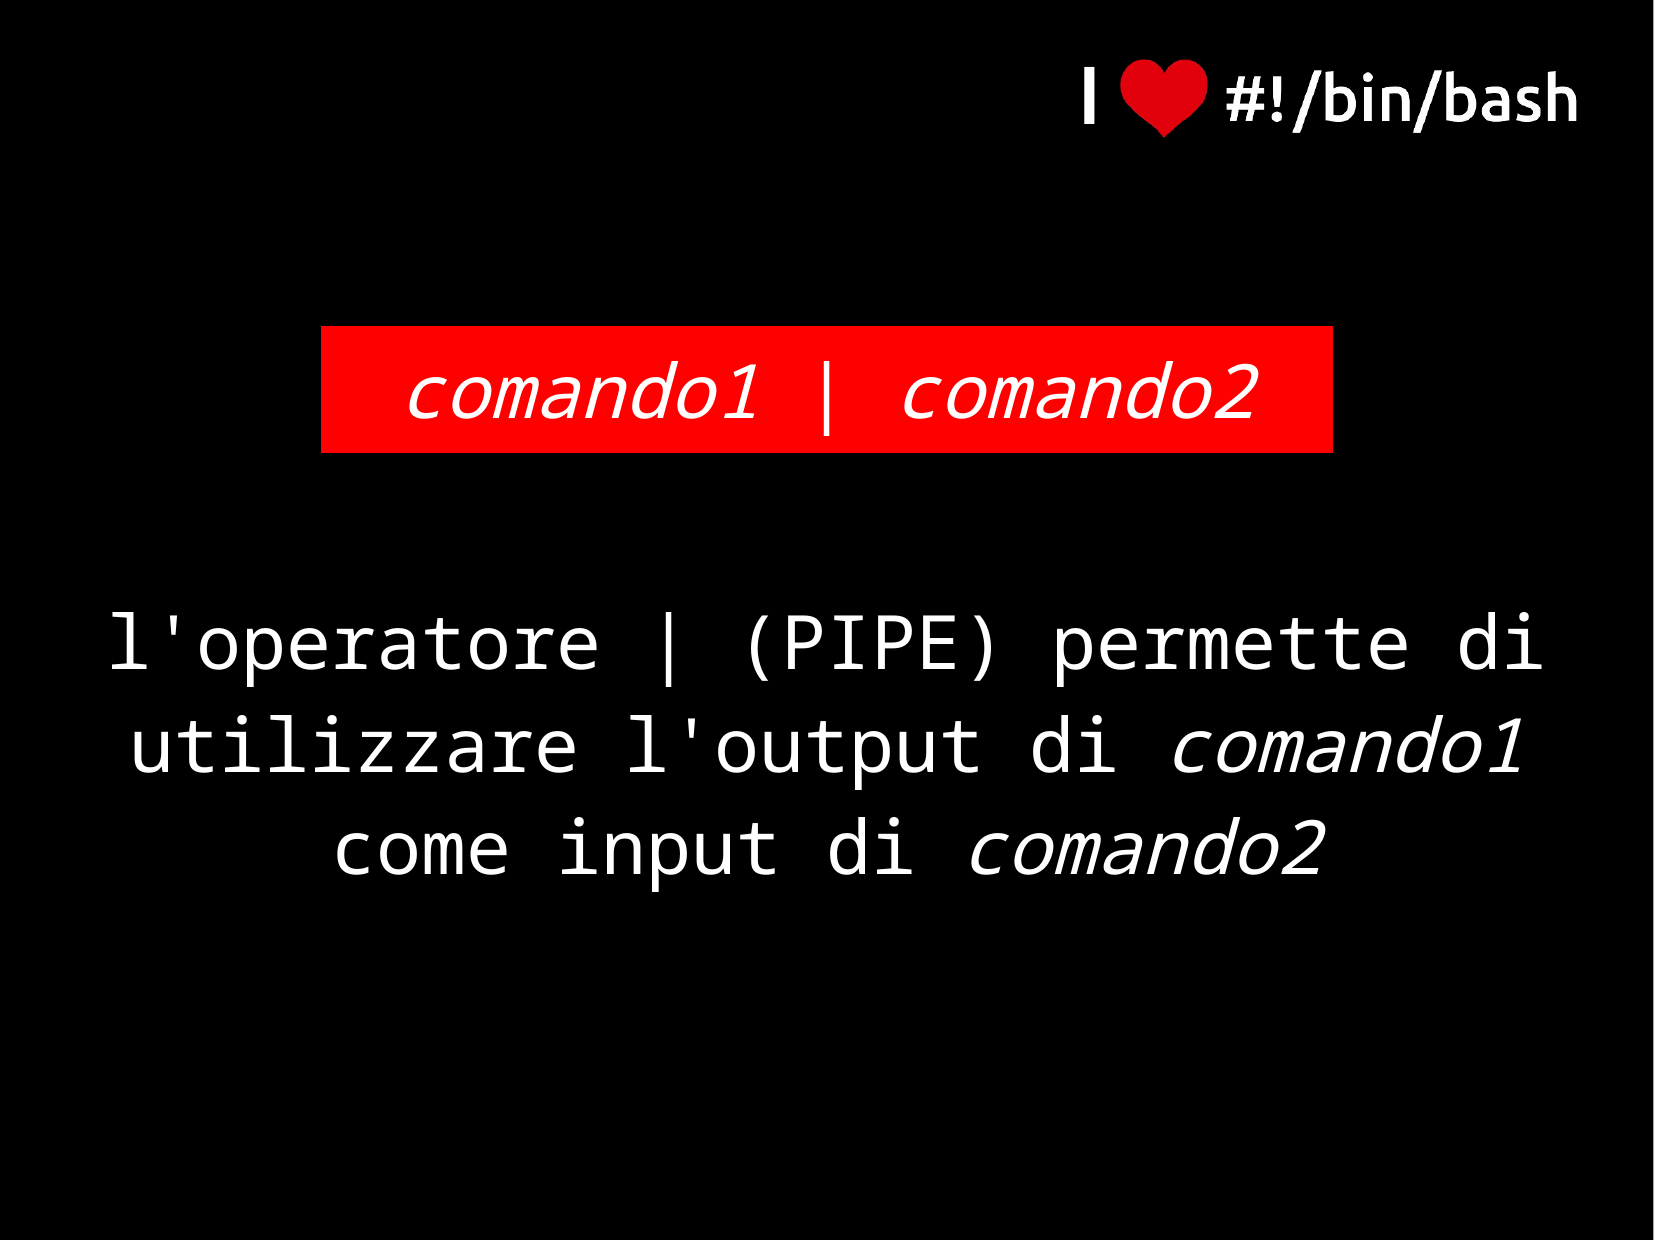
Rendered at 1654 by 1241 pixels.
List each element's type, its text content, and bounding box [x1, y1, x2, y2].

text_box comando1 | comando2 [320, 325, 1334, 454]
picture [1064, 45, 1595, 154]
text_box l'operatore | (PIPE) permette di utilizzare l'output di comando1 come input di comando2 [90, 589, 1564, 890]
